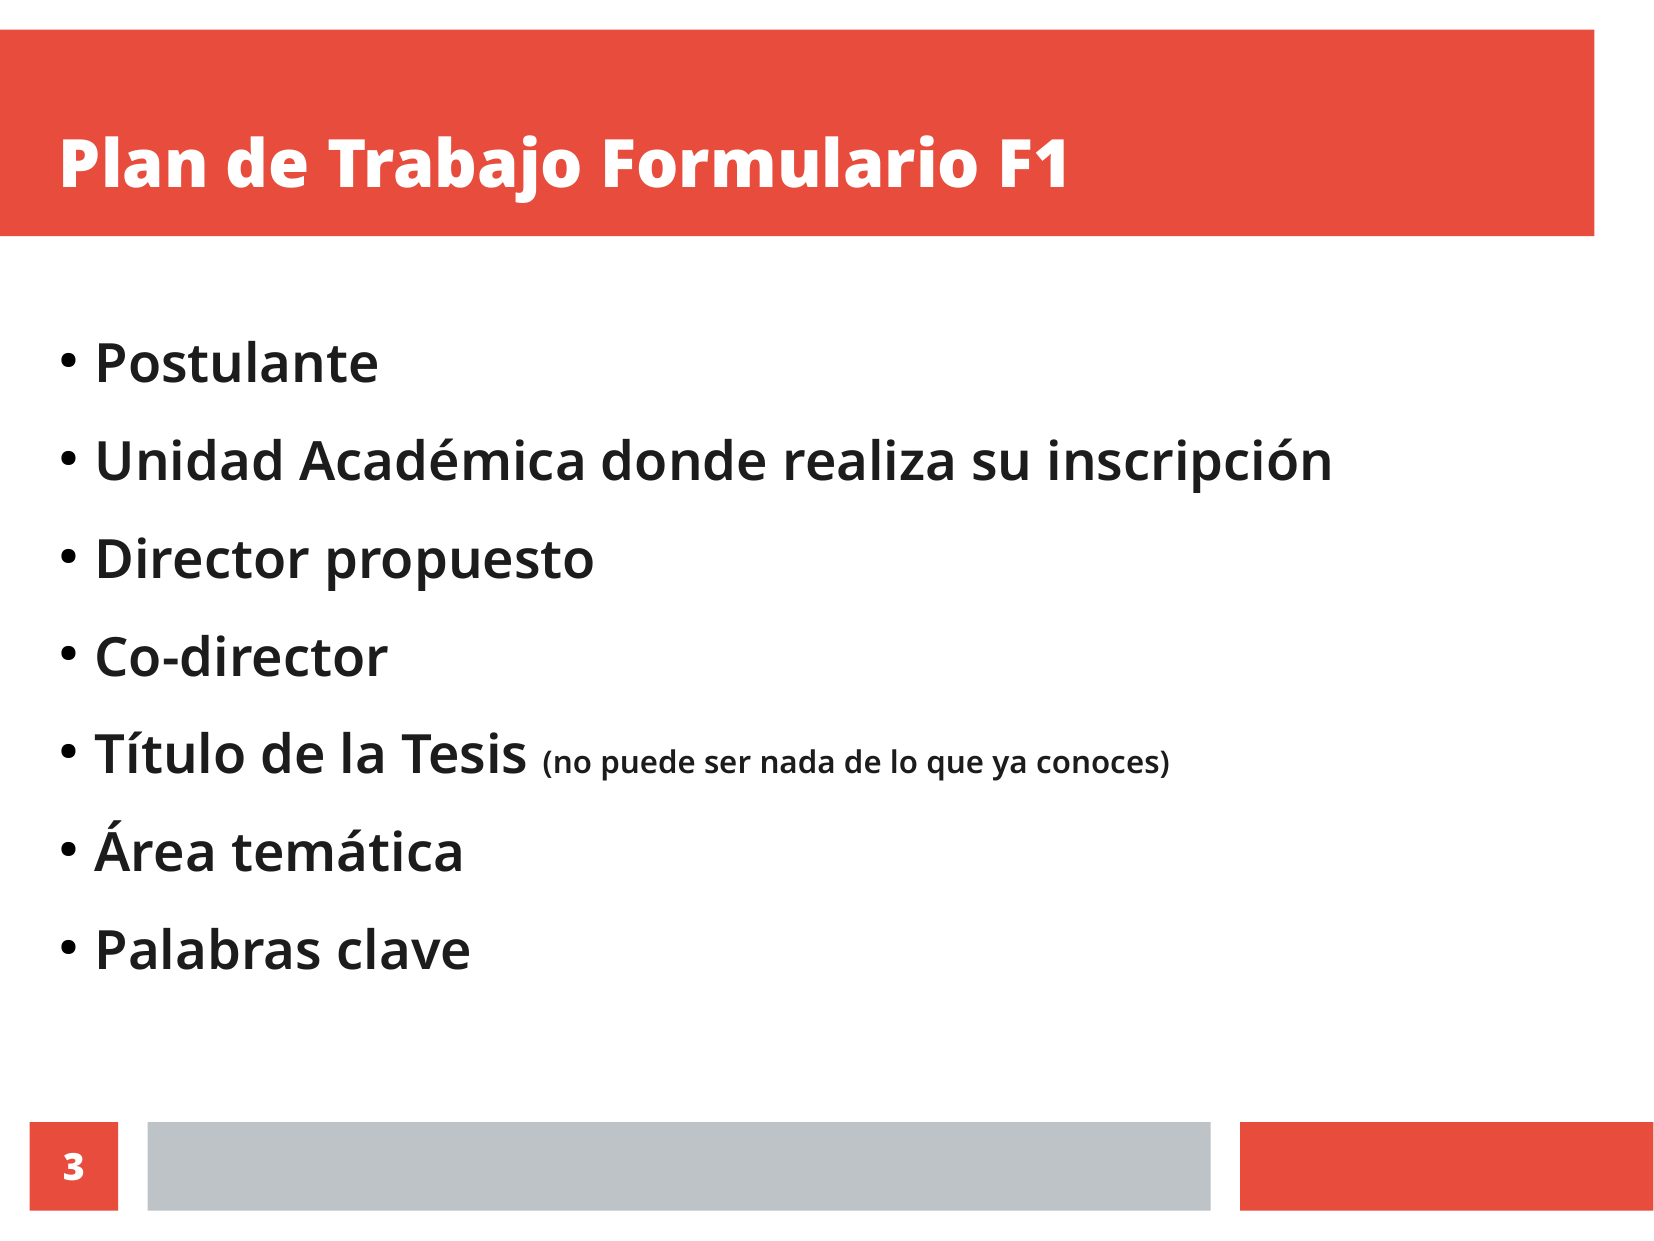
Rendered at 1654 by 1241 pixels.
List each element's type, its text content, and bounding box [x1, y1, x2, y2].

list Postulante Unidad Académica donde realiza su inscripción Director propuesto Co-director Título de la Tesis (no puede ser nada de lo que ya conoces) Área temática Palabras clave [59, 324, 1565, 1093]
title Plan de Trabajo Formulario F1 [59, 59, 1595, 207]
